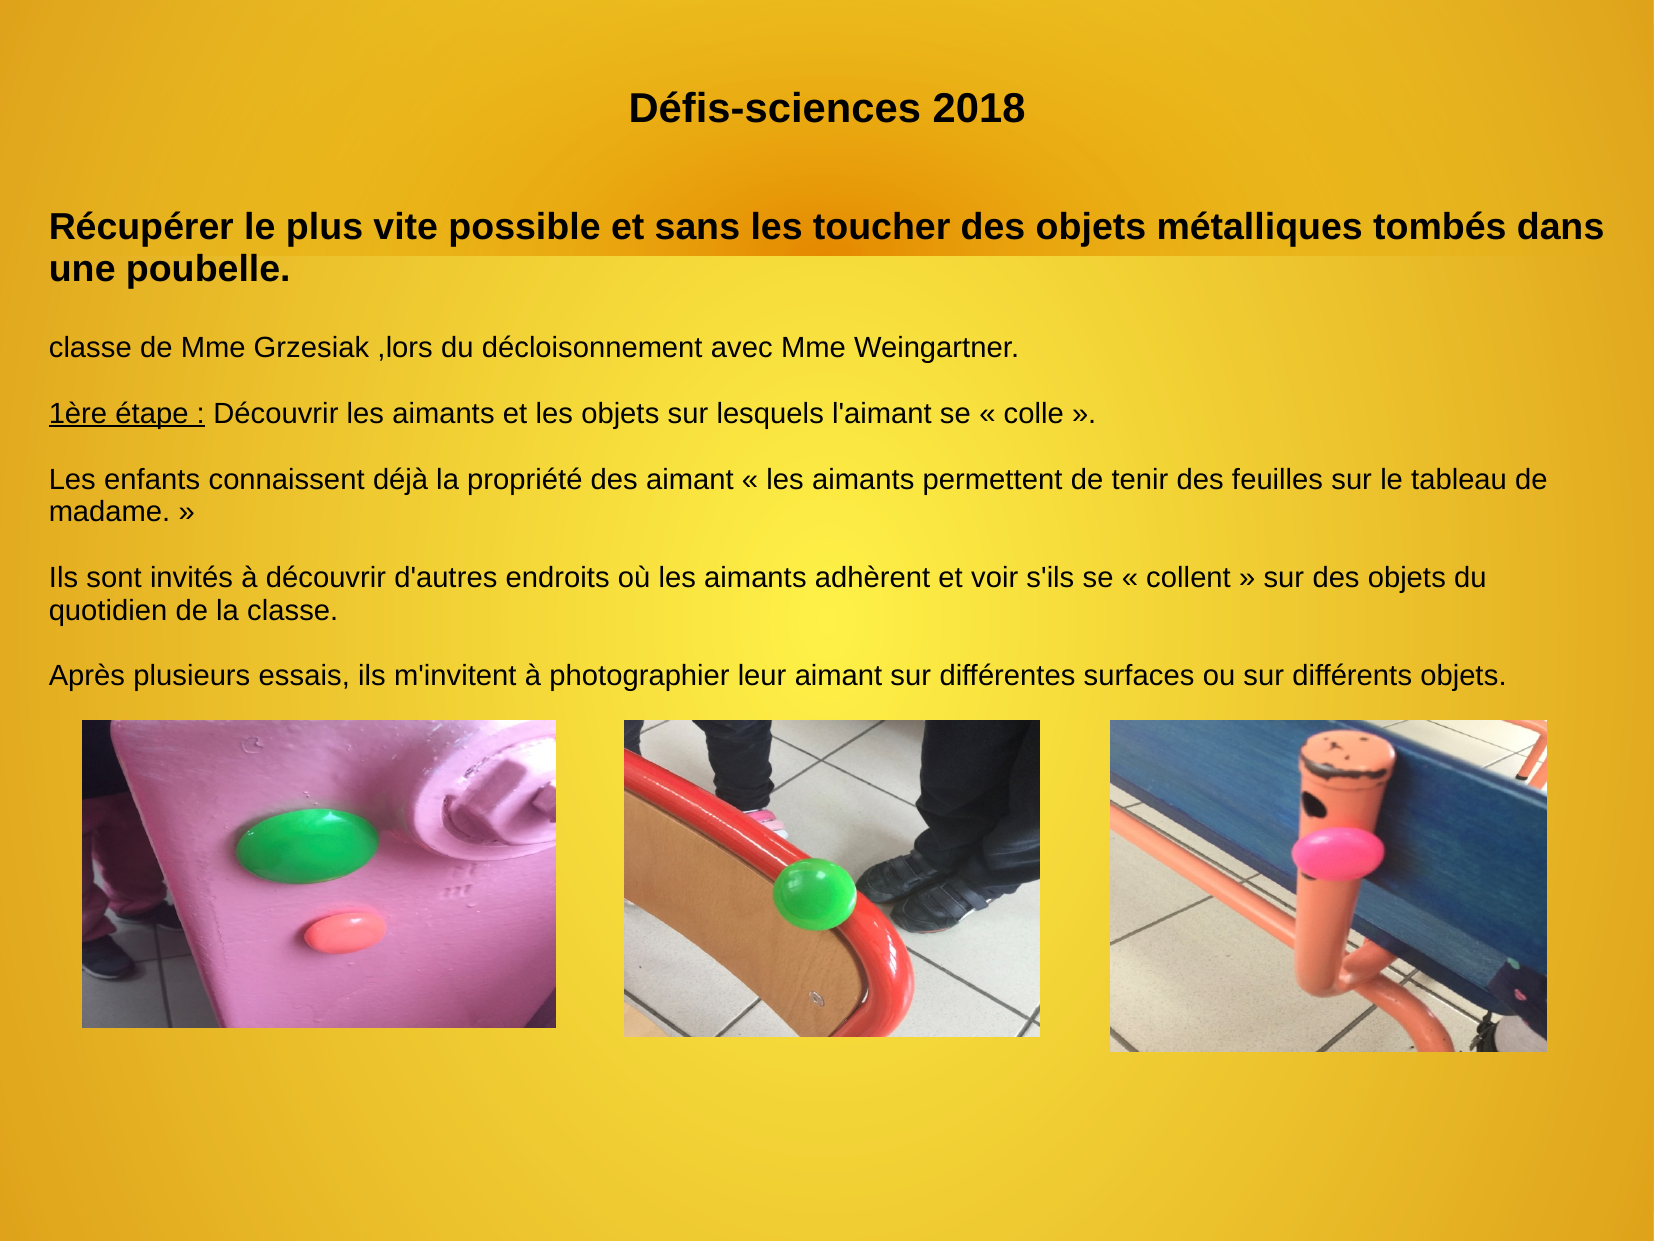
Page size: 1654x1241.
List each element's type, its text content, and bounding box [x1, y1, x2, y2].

text_box Défis-sciences 2018 Récupérer le plus vite possible et sans les toucher des objets métalliques tombés dans une poubelle. classe de Mme Grzesiak ,lors du décloisonnement avec Mme Weingartner. 1ère étape : Découvrir les aimants et les objets sur lesquels l'aimant se « colle ». Les enfants connaissent déjà la propriété des aimant « les aimants permettent de tenir des feuilles sur le tableau de madame. » Ils sont invités à découvrir d'autres endroits où les aimants adhèrent et voir s'ils se « collent » sur des objets du quotidien de la classe. Après plusieurs essais, ils m'invitent à photographier leur aimant sur différentes surfaces ou sur différents objets. [34, 76, 1630, 721]
picture [1110, 720, 1547, 1052]
picture [82, 720, 556, 1028]
picture [624, 720, 1040, 1037]
